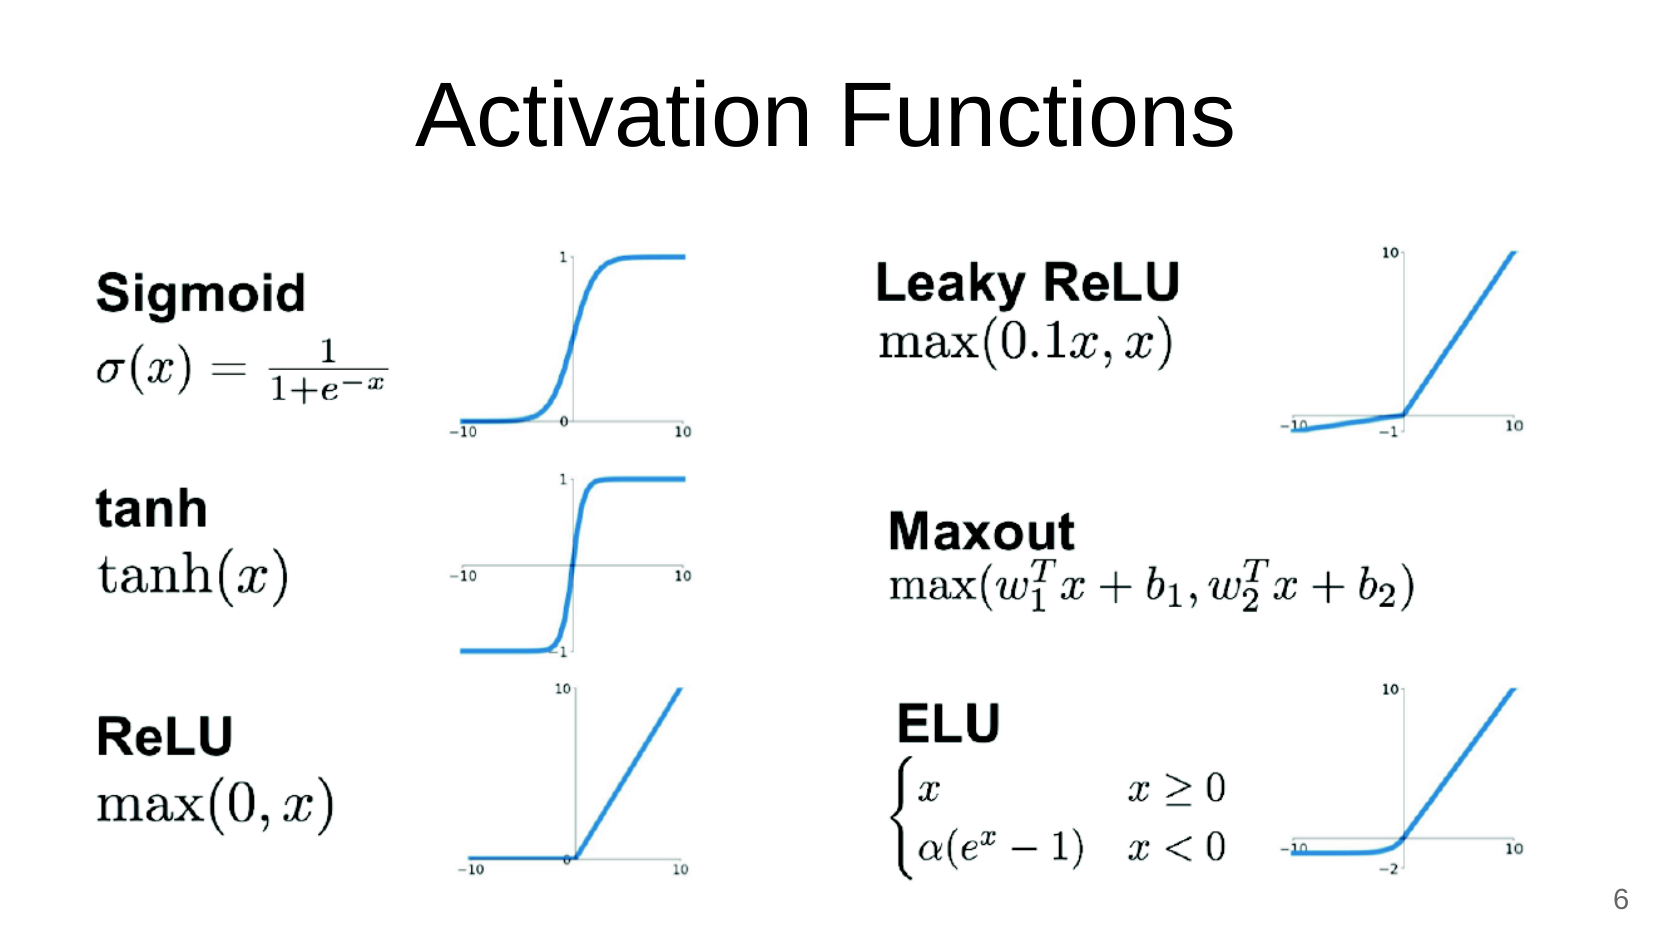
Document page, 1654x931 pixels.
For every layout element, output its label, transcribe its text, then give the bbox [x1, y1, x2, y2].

title Activation Functions [82, 37, 1571, 193]
picture [79, 227, 1594, 903]
